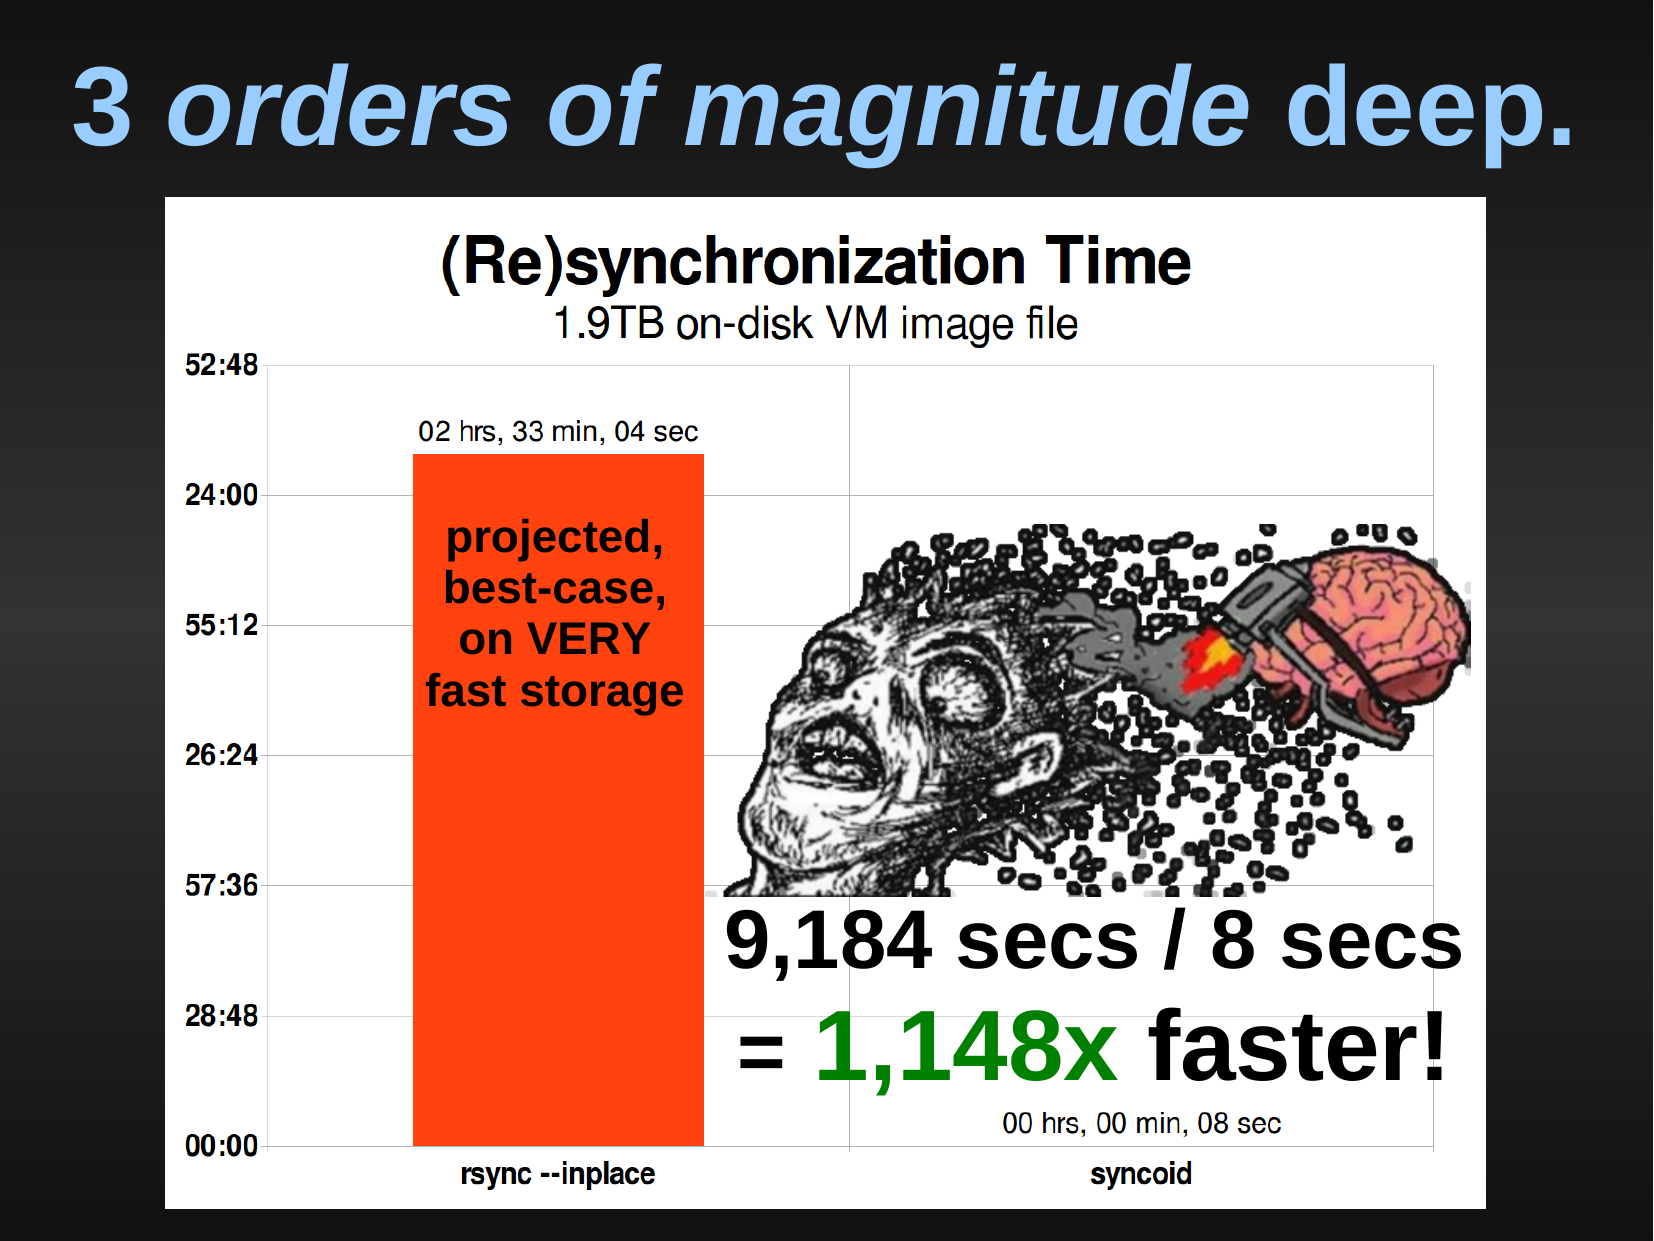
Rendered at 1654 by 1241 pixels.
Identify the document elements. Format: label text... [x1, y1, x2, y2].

title projected, best-case, on VERY fast storage [165, 480, 946, 841]
title 9,184 secs / 8 secs = 1,148x faster! [705, 810, 1486, 1171]
title 3 orders of magnitude deep. [0, 2, 1651, 211]
picture [165, 211, 1486, 1210]
